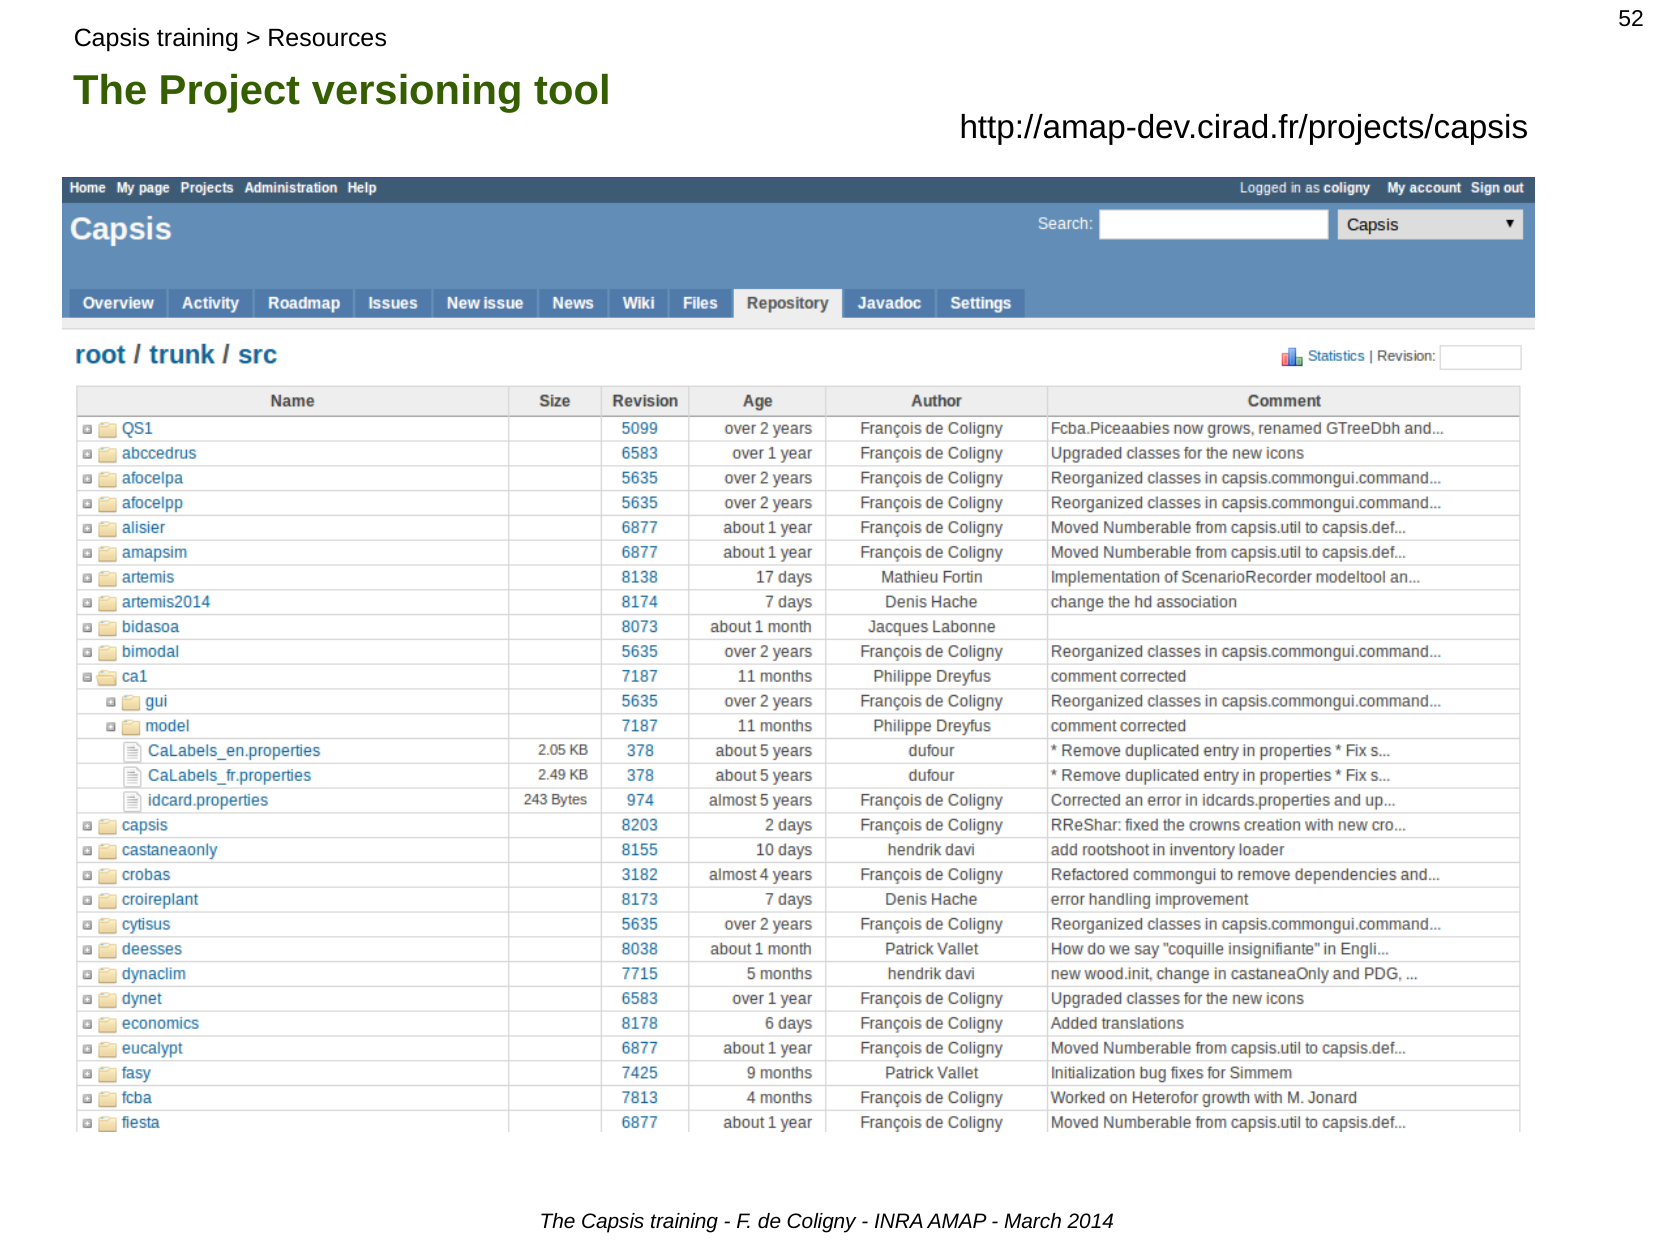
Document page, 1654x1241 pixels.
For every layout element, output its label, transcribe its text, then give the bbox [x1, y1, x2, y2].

text_box The Capsis training - F. de Coligny - INRA AMAP - March 2014 [0, 1201, 1654, 1241]
text_box Capsis training > Resources [59, 16, 1004, 60]
text_box http://amap-dev.cirad.fr/projects/capsis [944, 101, 1621, 154]
picture [62, 177, 1535, 1132]
text_box The Project versioning tool [58, 59, 1151, 122]
